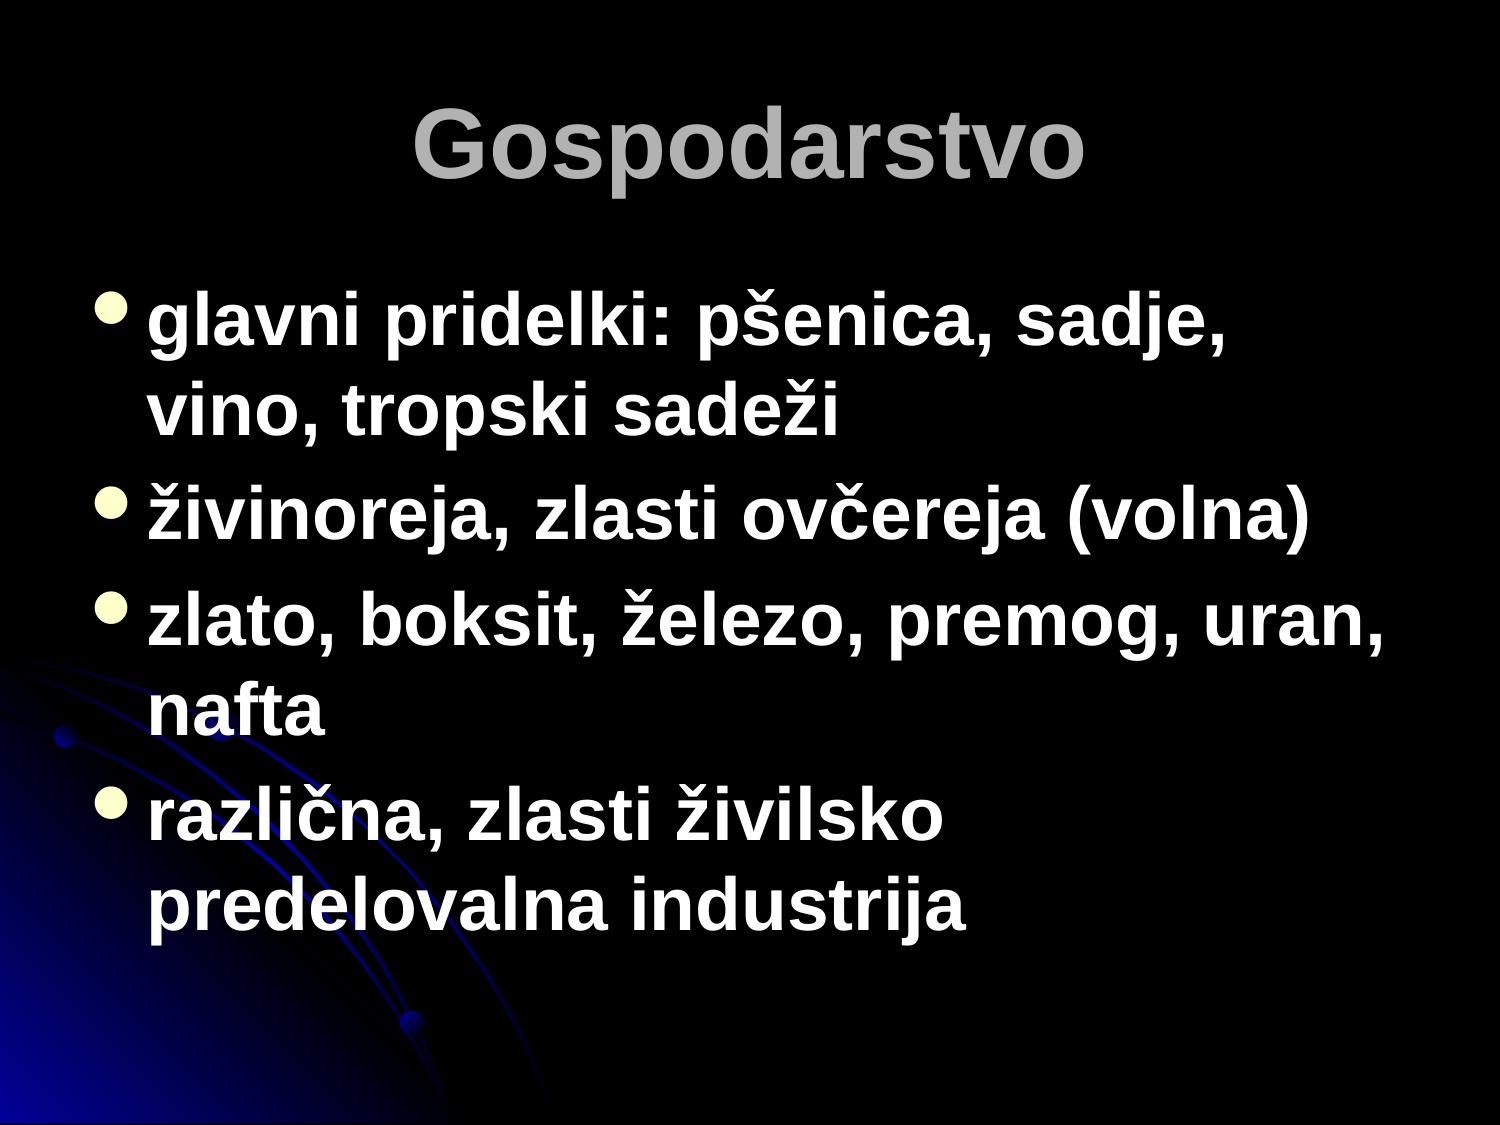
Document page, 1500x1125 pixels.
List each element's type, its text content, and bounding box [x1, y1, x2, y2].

title Gospodarstvo [75, 45, 1425, 233]
list glavni pridelki: pšenica, sadje, vino, tropski sadeži živinoreja, zlasti ovčereja (volna) zlato, boksit, železo, premog, uran, nafta različna, zlasti živilsko predelovalna industrija [75, 262, 1425, 1006]
